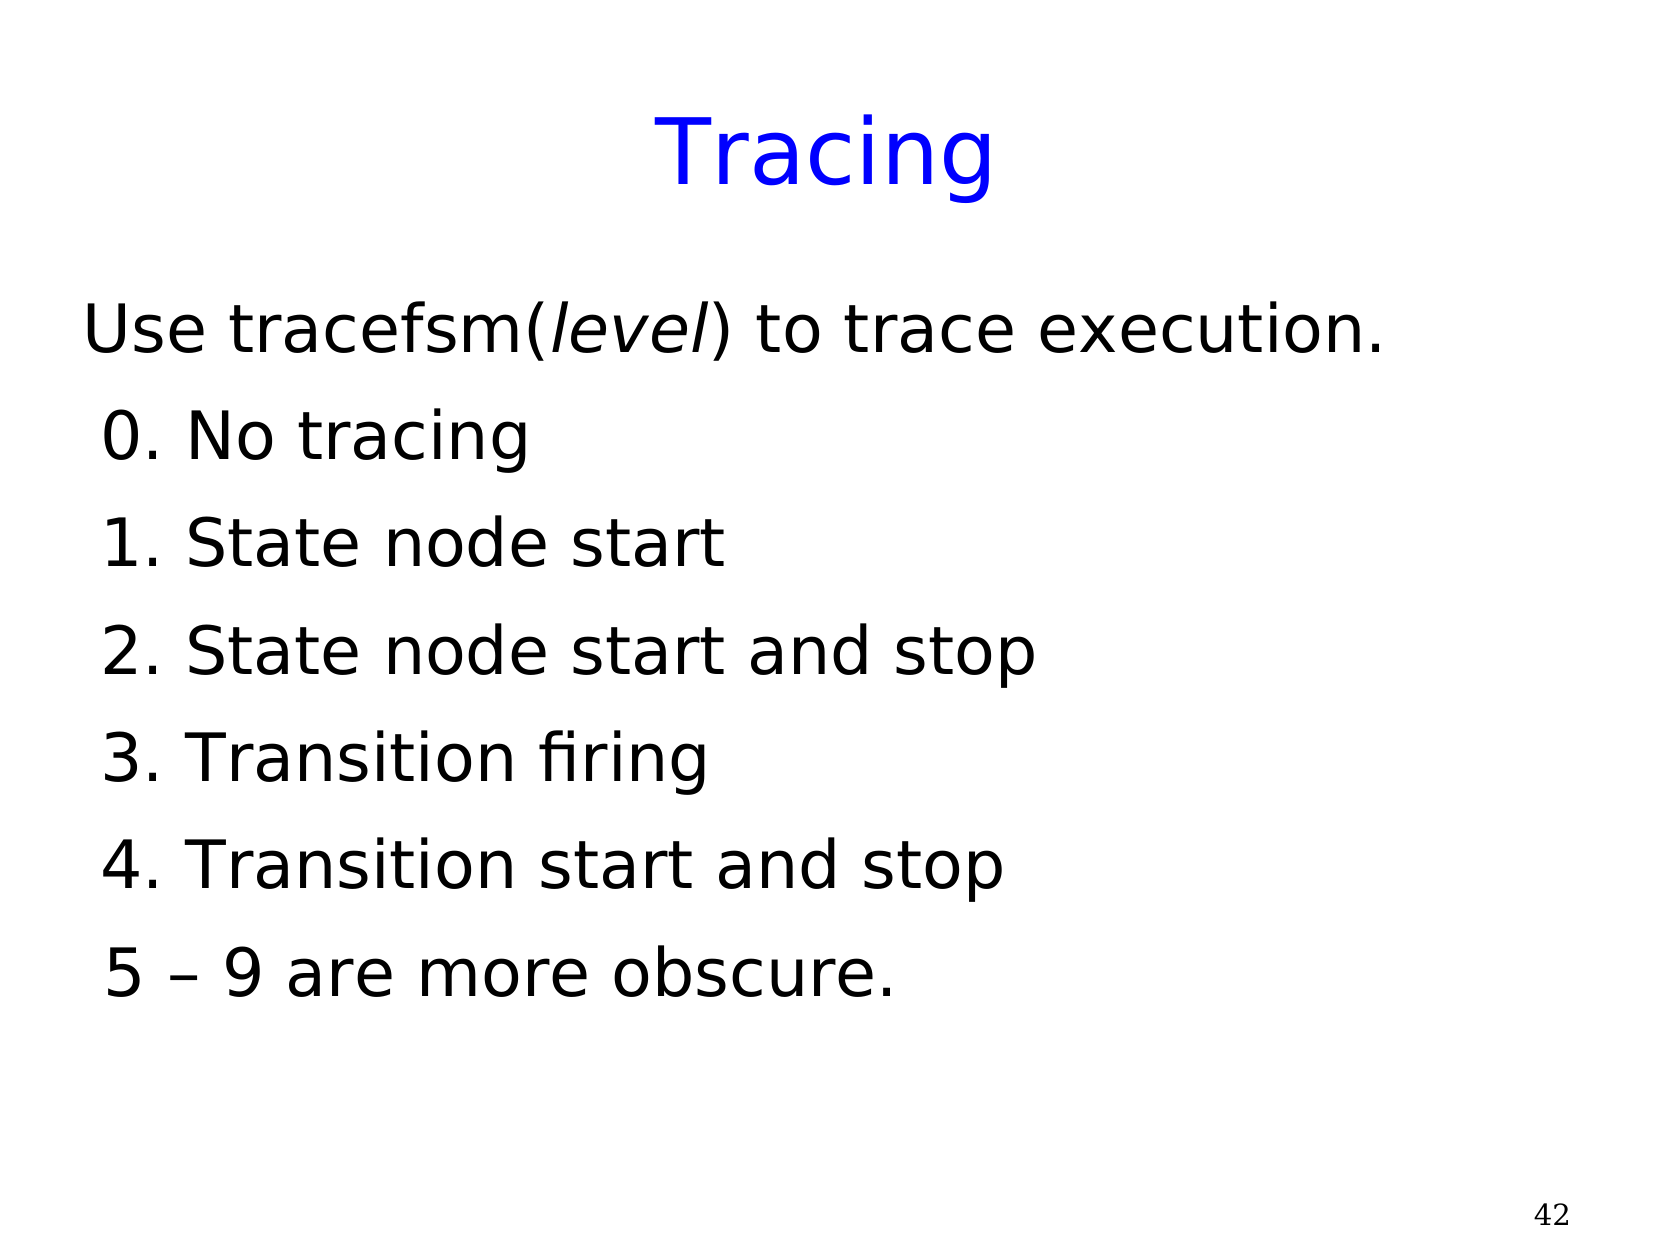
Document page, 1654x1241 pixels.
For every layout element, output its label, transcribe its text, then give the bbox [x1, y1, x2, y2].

list Use tracefsm(level) to trace execution. No tracing State node start State node start and stop Transition firing Transition start and stop 5 – 9 are more obscure. [82, 290, 1571, 1109]
title Tracing [82, 49, 1571, 257]
